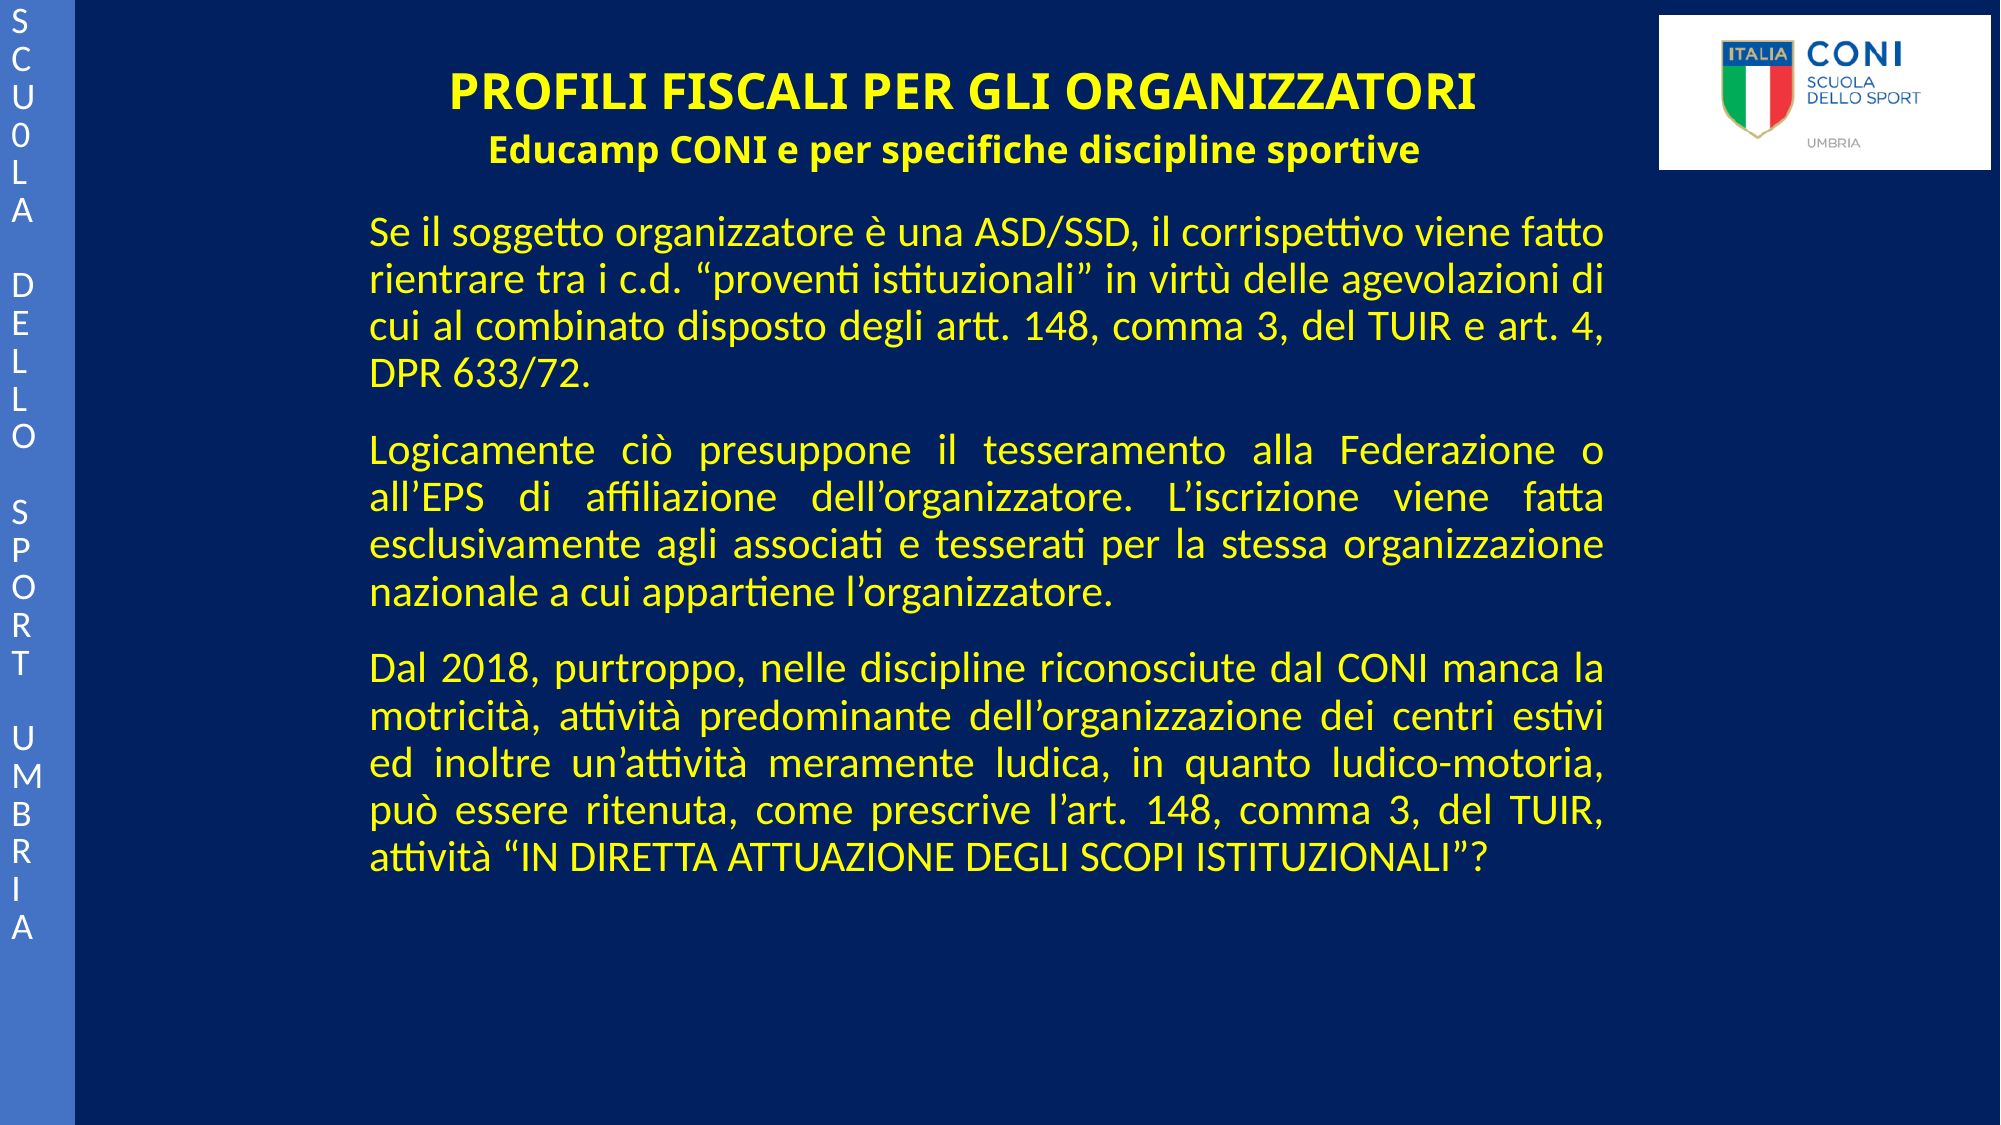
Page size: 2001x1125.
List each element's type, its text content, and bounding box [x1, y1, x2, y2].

picture [1659, 15, 1991, 170]
list Se il soggetto organizzatore è una ASD/SSD, il corrispettivo viene fatto rientrare tra i c.d. “proventi istituzionali” in virtù delle agevolazioni di cui al combinato disposto degli artt. 148, comma 3, del TUIR e art. 4, DPR 633/72. Logicamente ciò presuppone il tesseramento alla Federazione o all’EPS di affiliazione dell’organizzatore. L’iscrizione viene fatta esclusivamente agli associati e tesserati per la stessa organizzazione nazionale a cui appartiene l’organizzatore. Dal 2018, purtroppo, nelle discipline riconosciute dal CONI manca la motricità, attività predominante dell’organizzazione dei centri estivi ed inoltre un’attività meramente ludica, in quanto ludico-motoria, può essere ritenuta, come prescrive l’art. 148, comma 3, del TUIR, attività “IN DIRETTA ATTUAZIONE DEGLI SCOPI ISTITUZIONALI”? [354, 200, 1620, 954]
table_header S C U 0 L A D E L L O S P O R T U M B R I A [0, 0, 75, 1125]
title PROFILI FISCALI PER GLI ORGANIZZATORI Educamp CONI e per specifiche discipline sportive [212, 59, 1607, 189]
